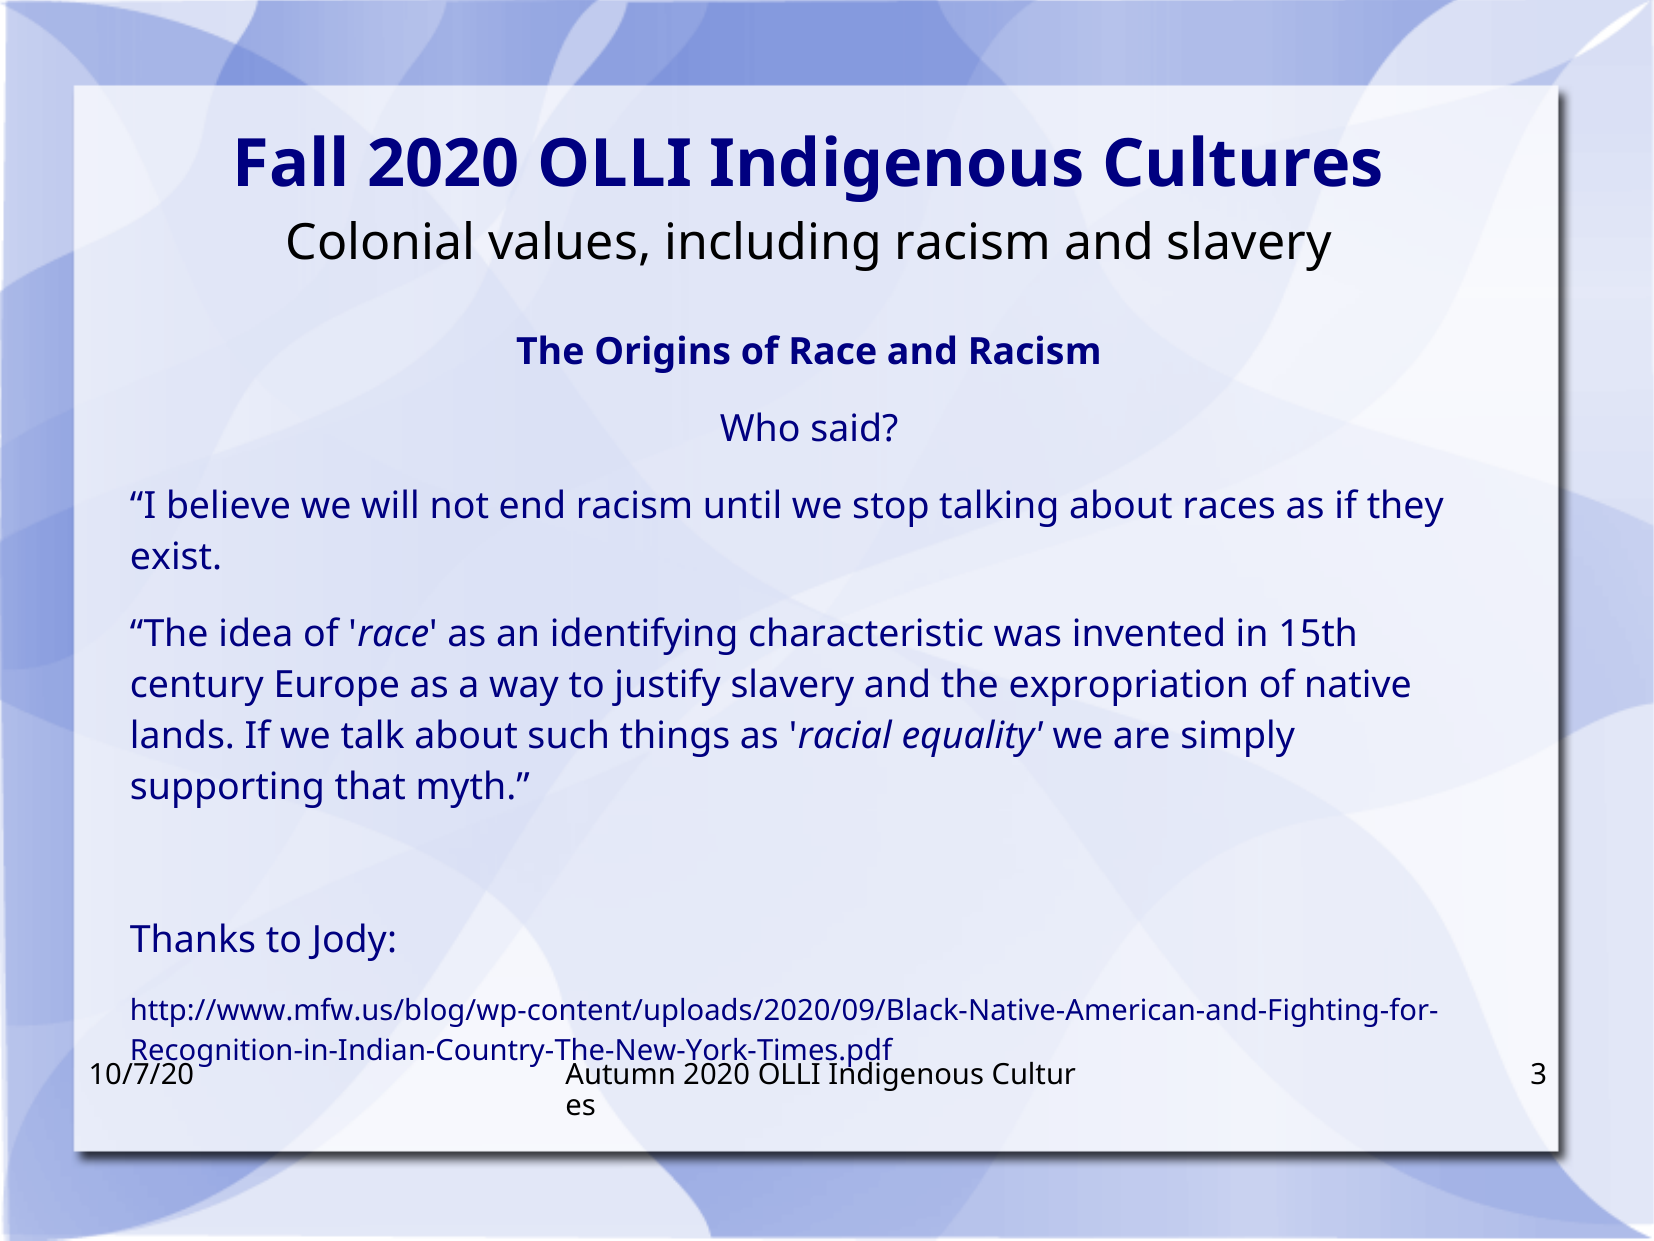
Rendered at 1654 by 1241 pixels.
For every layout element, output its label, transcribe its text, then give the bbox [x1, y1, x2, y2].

title Fall 2020 OLLI Indigenous Cultures Colonial values, including racism and slavery [82, 90, 1536, 298]
list The Origins of Race and Racism Who said? “I believe we will not end racism until we stop talking about races as if they exist. “The idea of 'race' as an identifying characteristic was invented in 15th century Europe as a way to justify slavery and the expropriation of native lands. If we talk about such things as 'racial equality' we are simply supporting that myth.” Thanks to Jody: http://www.mfw.us/blog/wp-content/uploads/2020/09/Black-Native-American-and-Fighting-for-Recognition-in-Indian-Country-The-New-York-Times.pdf [129, 324, 1489, 1216]
picture [0, 0, 1654, 1241]
